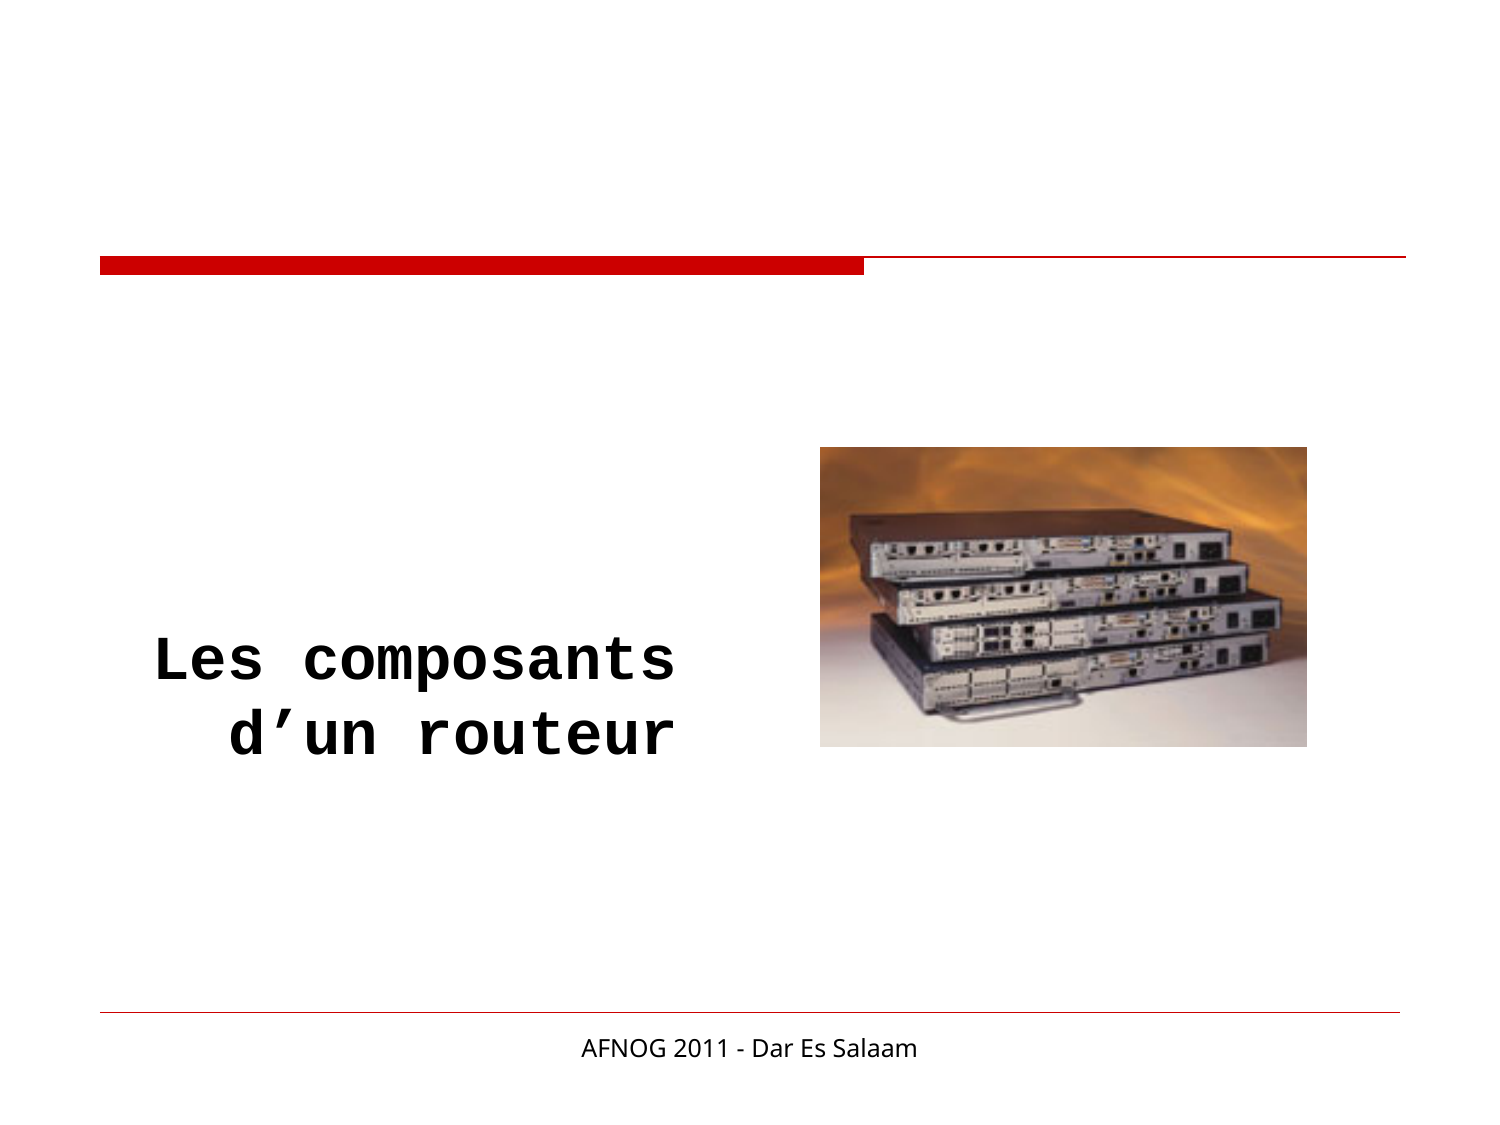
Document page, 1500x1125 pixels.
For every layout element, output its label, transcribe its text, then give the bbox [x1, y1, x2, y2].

text_box AFNOG 2011 - Dar Es Salaam [512, 1024, 988, 1103]
picture [820, 447, 1307, 747]
list Les composants d’un routeur [92, 287, 737, 988]
